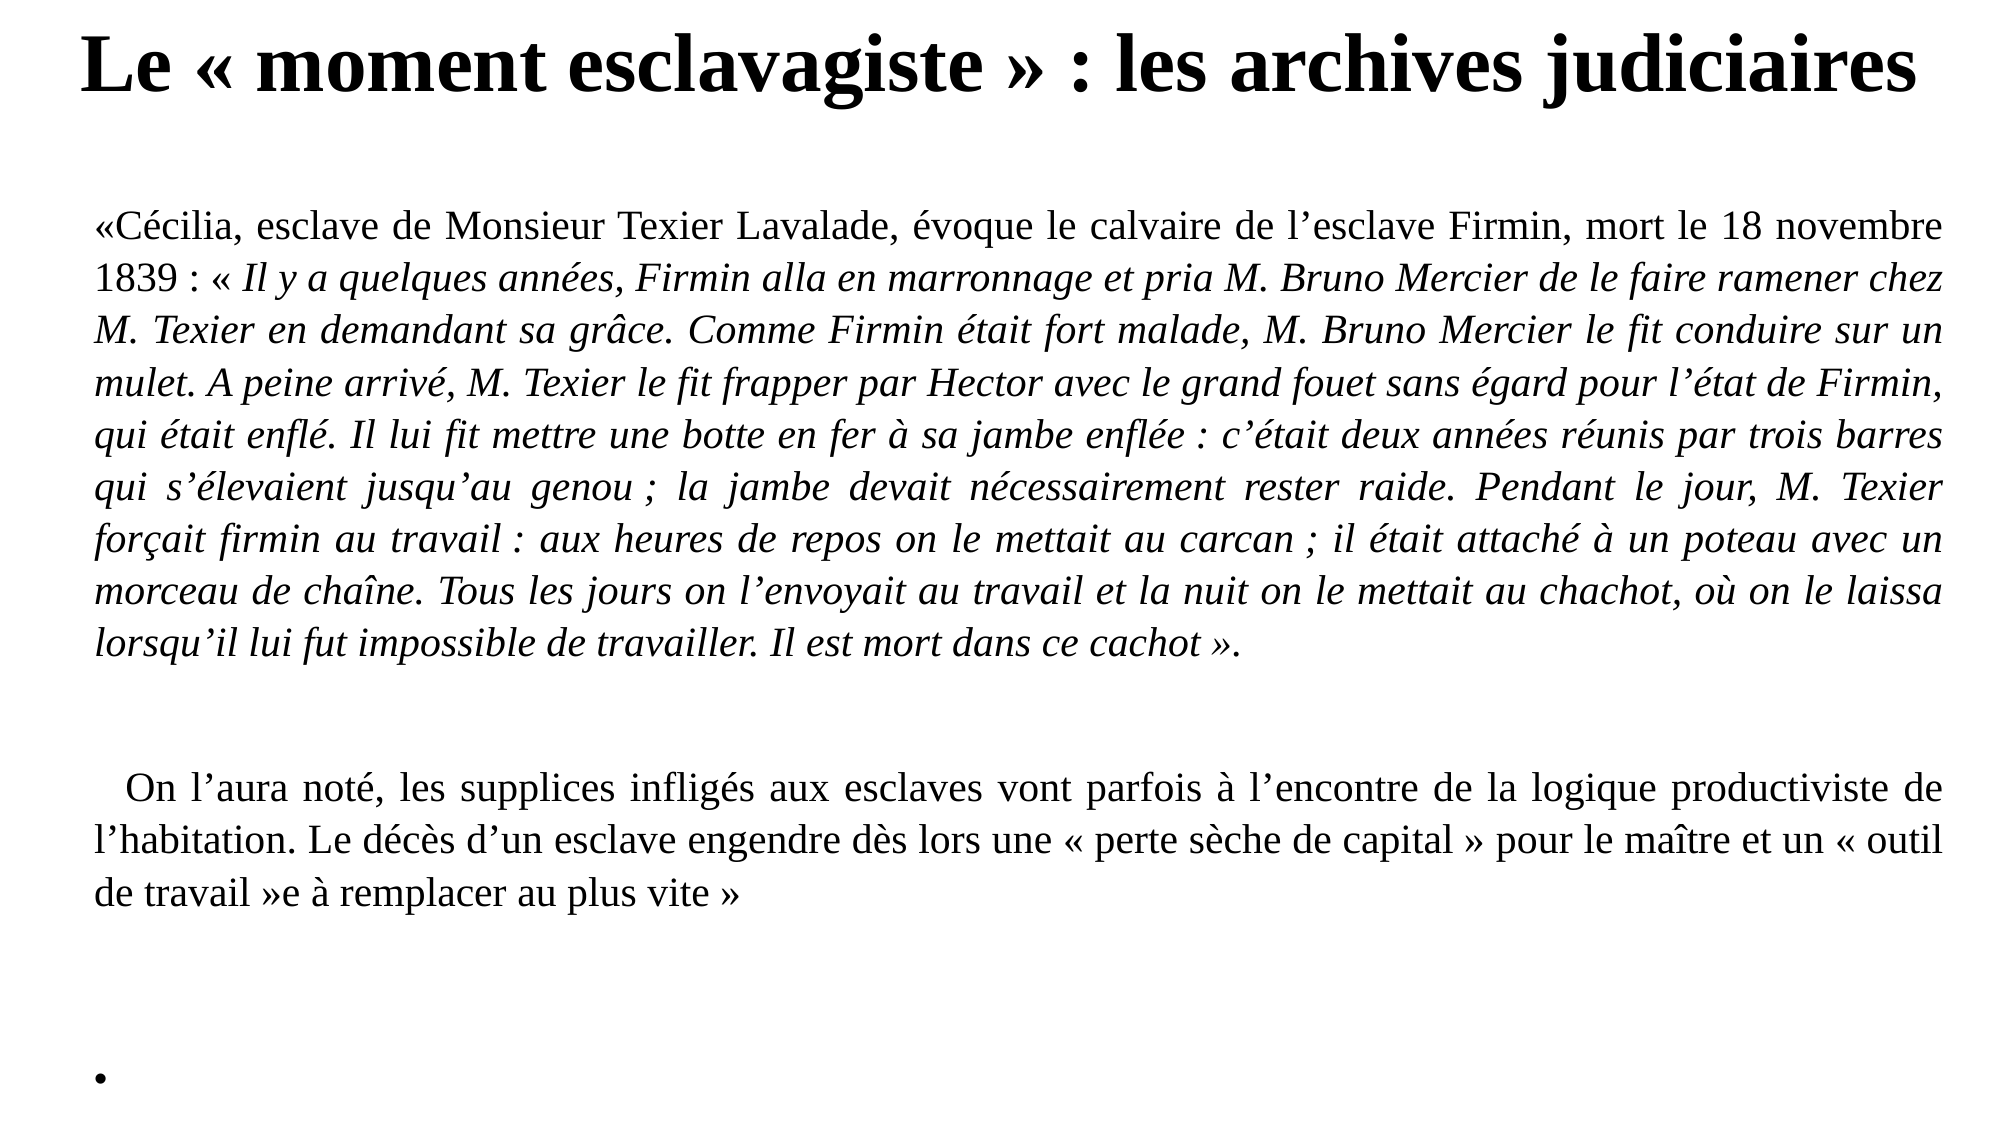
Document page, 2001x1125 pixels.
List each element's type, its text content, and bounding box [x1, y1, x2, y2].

list «Cécilia, esclave de Monsieur Texier Lavalade, évoque le calvaire de l’esclave Firmin, mort le 18 novembre 1839 : « Il y a quelques années, Firmin alla en marronnage et pria M. Bruno Mercier de le faire ramener chez M. Texier en demandant sa grâce. Comme Firmin était fort malade, M. Bruno Mercier le fit conduire sur un mulet. A peine arrivé, M. Texier le fit frapper par Hector avec le grand fouet sans égard pour l’état de Firmin, qui était enflé. Il lui fit mettre une botte en fer à sa jambe enflée : c’était deux années réunis par trois barres qui s’élevaient jusqu’au genou ; la jambe devait nécessairement rester raide. Pendant le jour, M. Texier forçait firmin au travail : aux heures de repos on le mettait au carcan ; il était attaché à un poteau avec un morceau de chaîne. Tous les jours on l’envoyait au travail et la nuit on le mettait au chachot, où on le laissa lorsqu’il lui fut impossible de travailler. Il est mort dans ce cachot ». On l’aura noté, les supplices infligés aux esclaves vont parfois à l’encontre de la logique productiviste de l’habitation. Le décès d’un esclave engendre dès lors une « perte sèche de capital » pour le maître et un « outil de travail »e à remplacer au plus vite » [79, 188, 1961, 1125]
title Le « moment esclavagiste » : les archives judiciaires [0, 3, 2000, 127]
